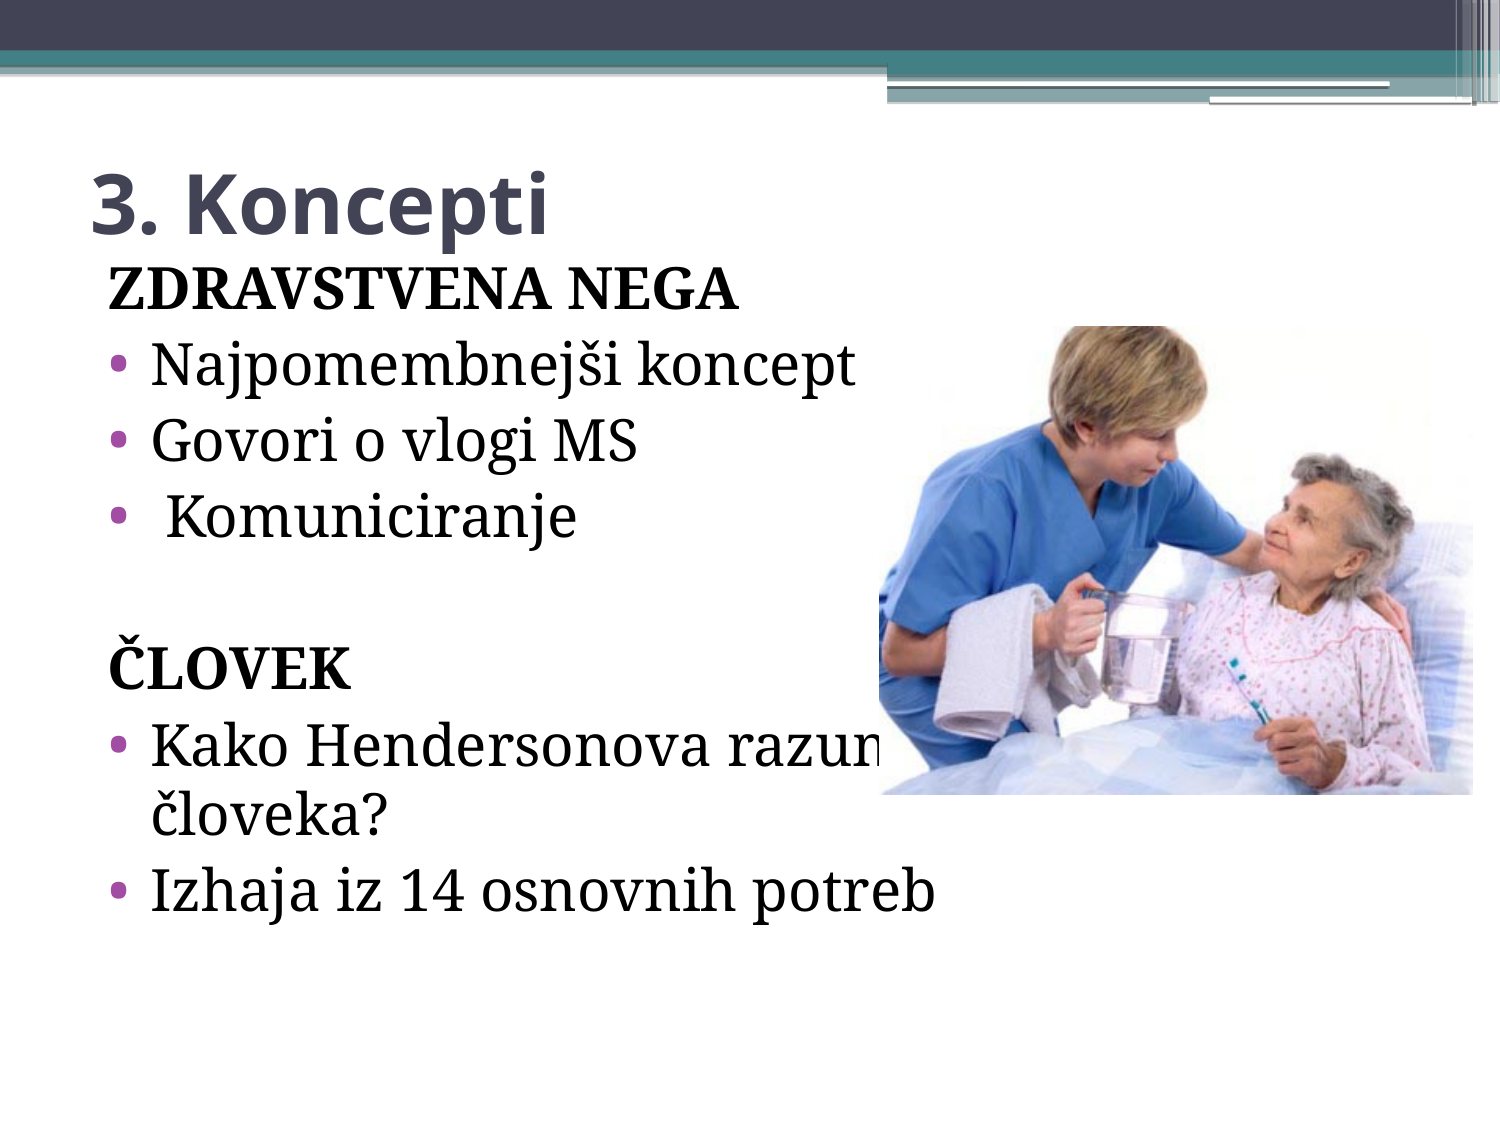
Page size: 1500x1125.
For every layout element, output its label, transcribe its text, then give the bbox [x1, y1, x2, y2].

picture [879, 326, 1473, 796]
title 3. Koncepti [75, 113, 1425, 243]
list ZDRAVSTVENA NEGA Najpomembnejši koncept Govori o vlogi MS Komuniciranje ČLOVEK Kako Hendersonova razume človeka? Izhaja iz 14 osnovnih potreb [75, 243, 1425, 954]
